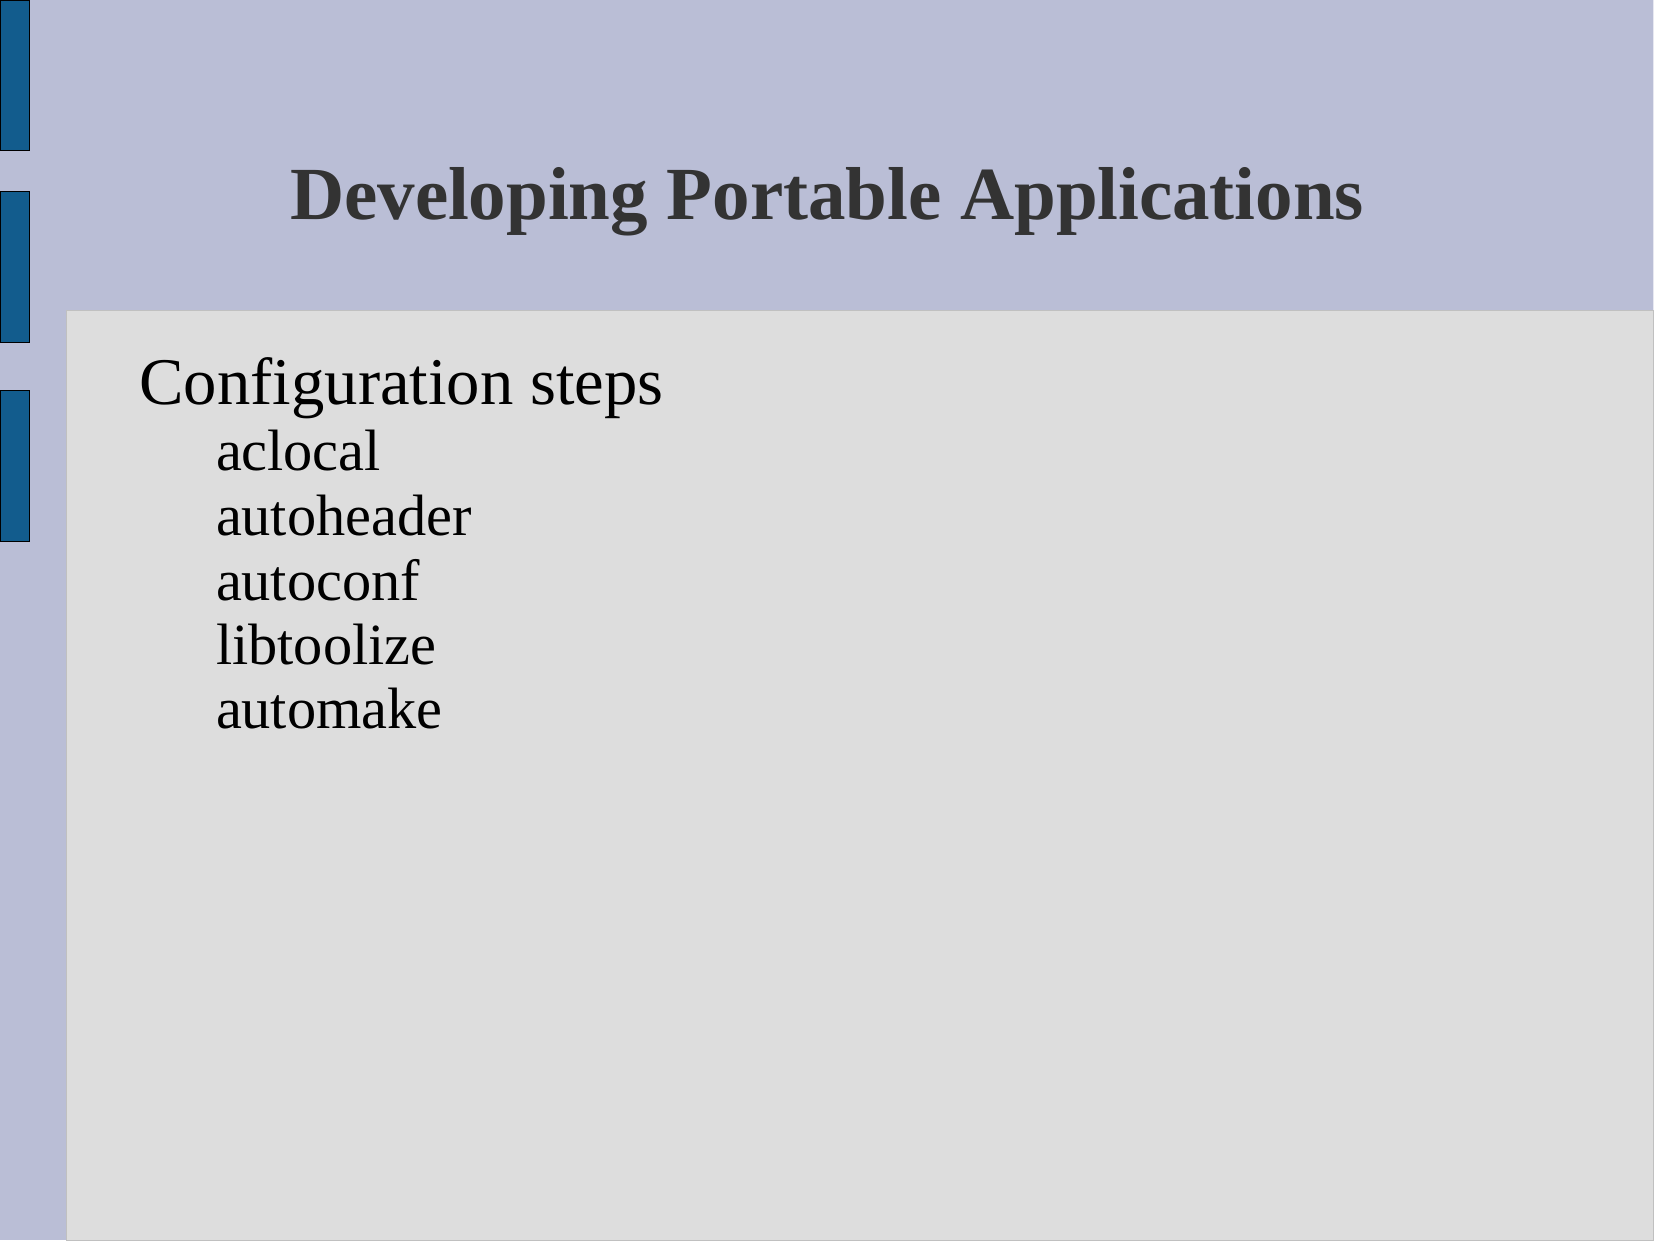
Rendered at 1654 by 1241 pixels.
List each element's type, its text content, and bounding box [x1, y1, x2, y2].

title Developing Portable Applications [121, 91, 1534, 299]
list Configuration steps aclocal autoheader autoconf libtoolize automake [121, 344, 1534, 1127]
